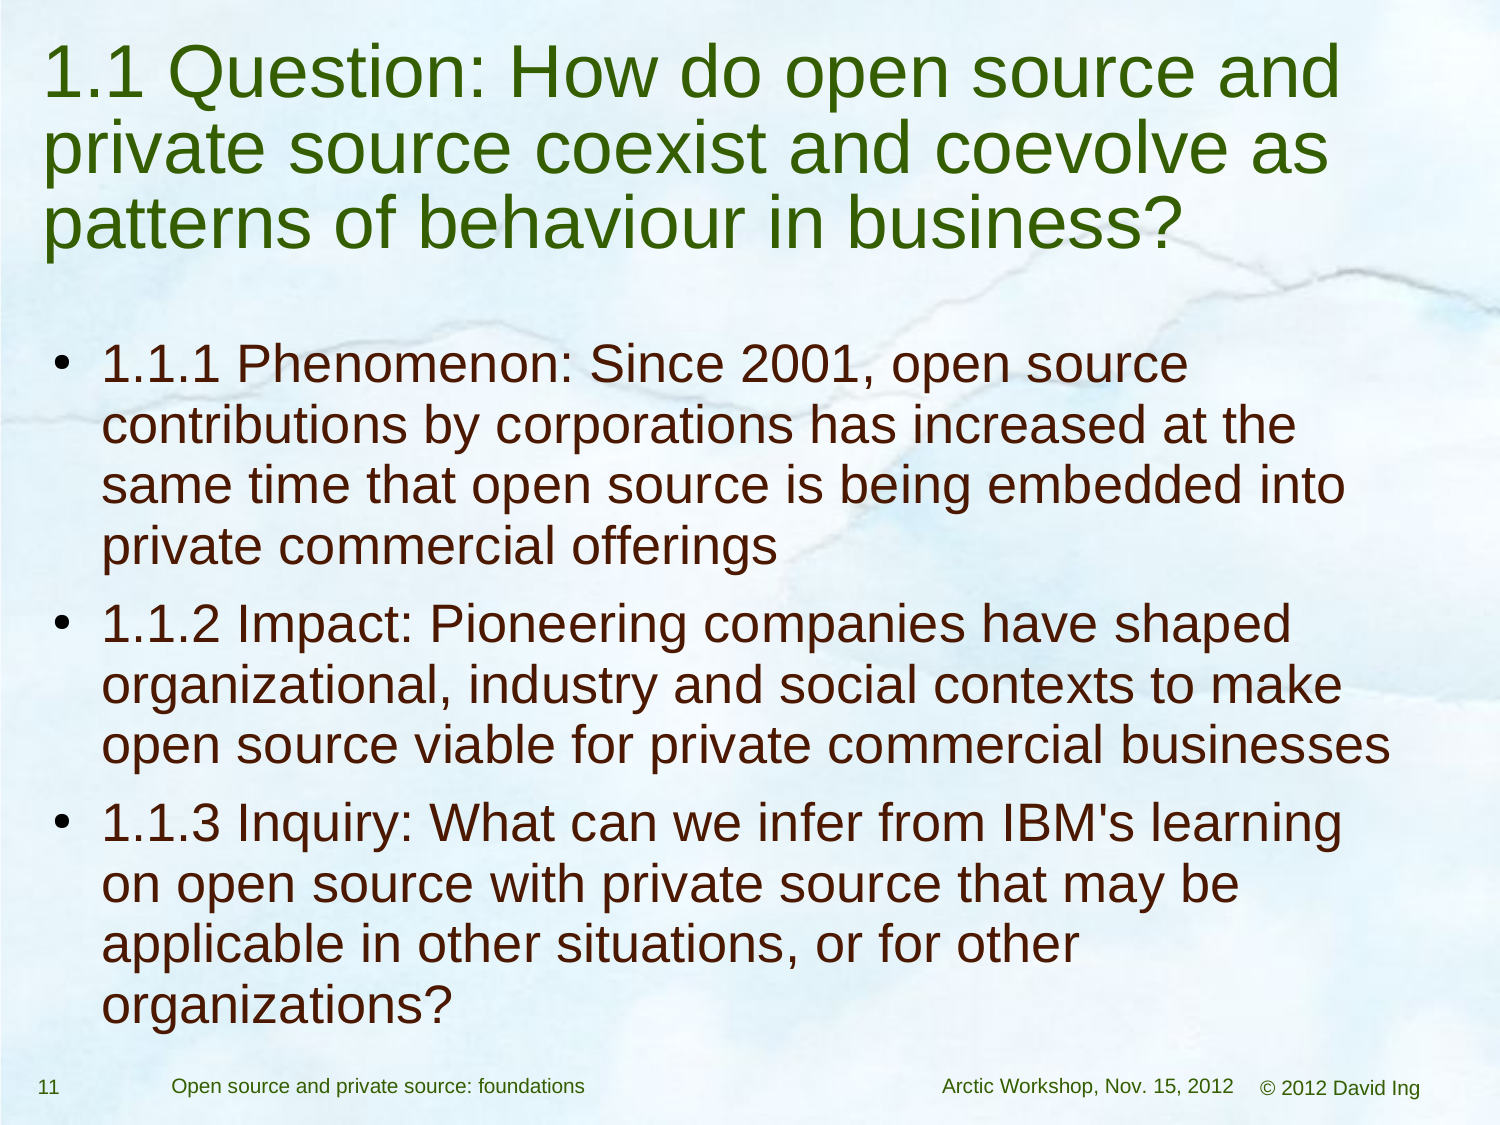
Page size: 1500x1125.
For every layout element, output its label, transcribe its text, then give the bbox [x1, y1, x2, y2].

text_box 1.1.1 Phenomenon: Since 2001, open source contributions by corporations has increased at the same time that open source is being embedded into private commercial offerings 1.1.2 Impact: Pioneering companies have shaped organizational, industry and social contexts to make open source viable for private commercial businesses 1.1.3 Inquiry: What can we infer from IBM's learning on open source with private source that may be applicable in other situations, or for other organizations? [37, 326, 1426, 1058]
picture [0, 0, 1500, 1125]
title 1.1 Question: How do open source and private source coexist and coevolve as patterns of behaviour in business? [37, 37, 1463, 273]
